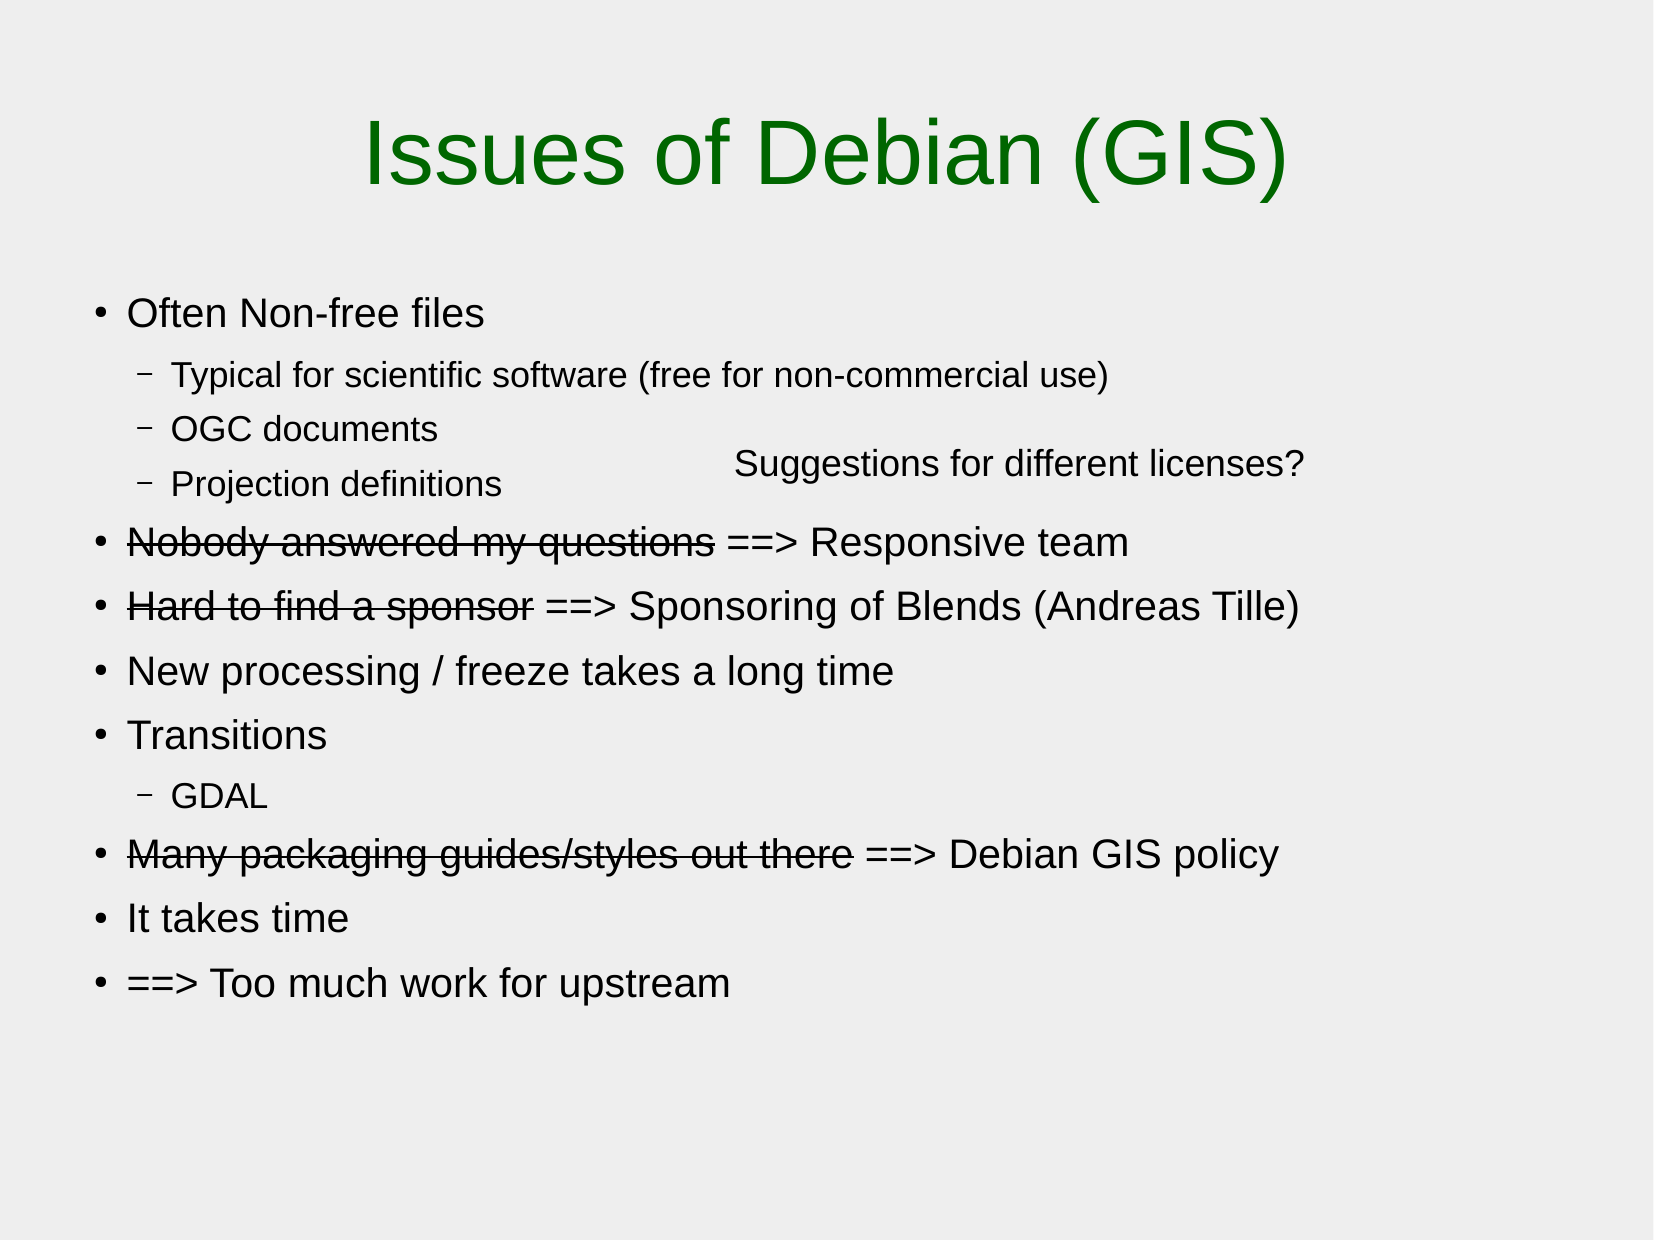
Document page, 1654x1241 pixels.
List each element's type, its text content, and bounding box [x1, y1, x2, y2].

title Issues of Debian (GIS) [82, 49, 1571, 257]
text_box Suggestions for different licenses? [719, 435, 1321, 492]
list Often Non-free files Typical for scientific software (free for non-commercial use) OGC documents Projection definitions Nobody answered my questions ==> Responsive team Hard to find a sponsor ==> Sponsoring of Blends (Andreas Tille) New processing / freeze takes a long time Transitions GDAL Many packaging guides/styles out there ==> Debian GIS policy It takes time ==> Too much work for upstream [82, 290, 1571, 1010]
